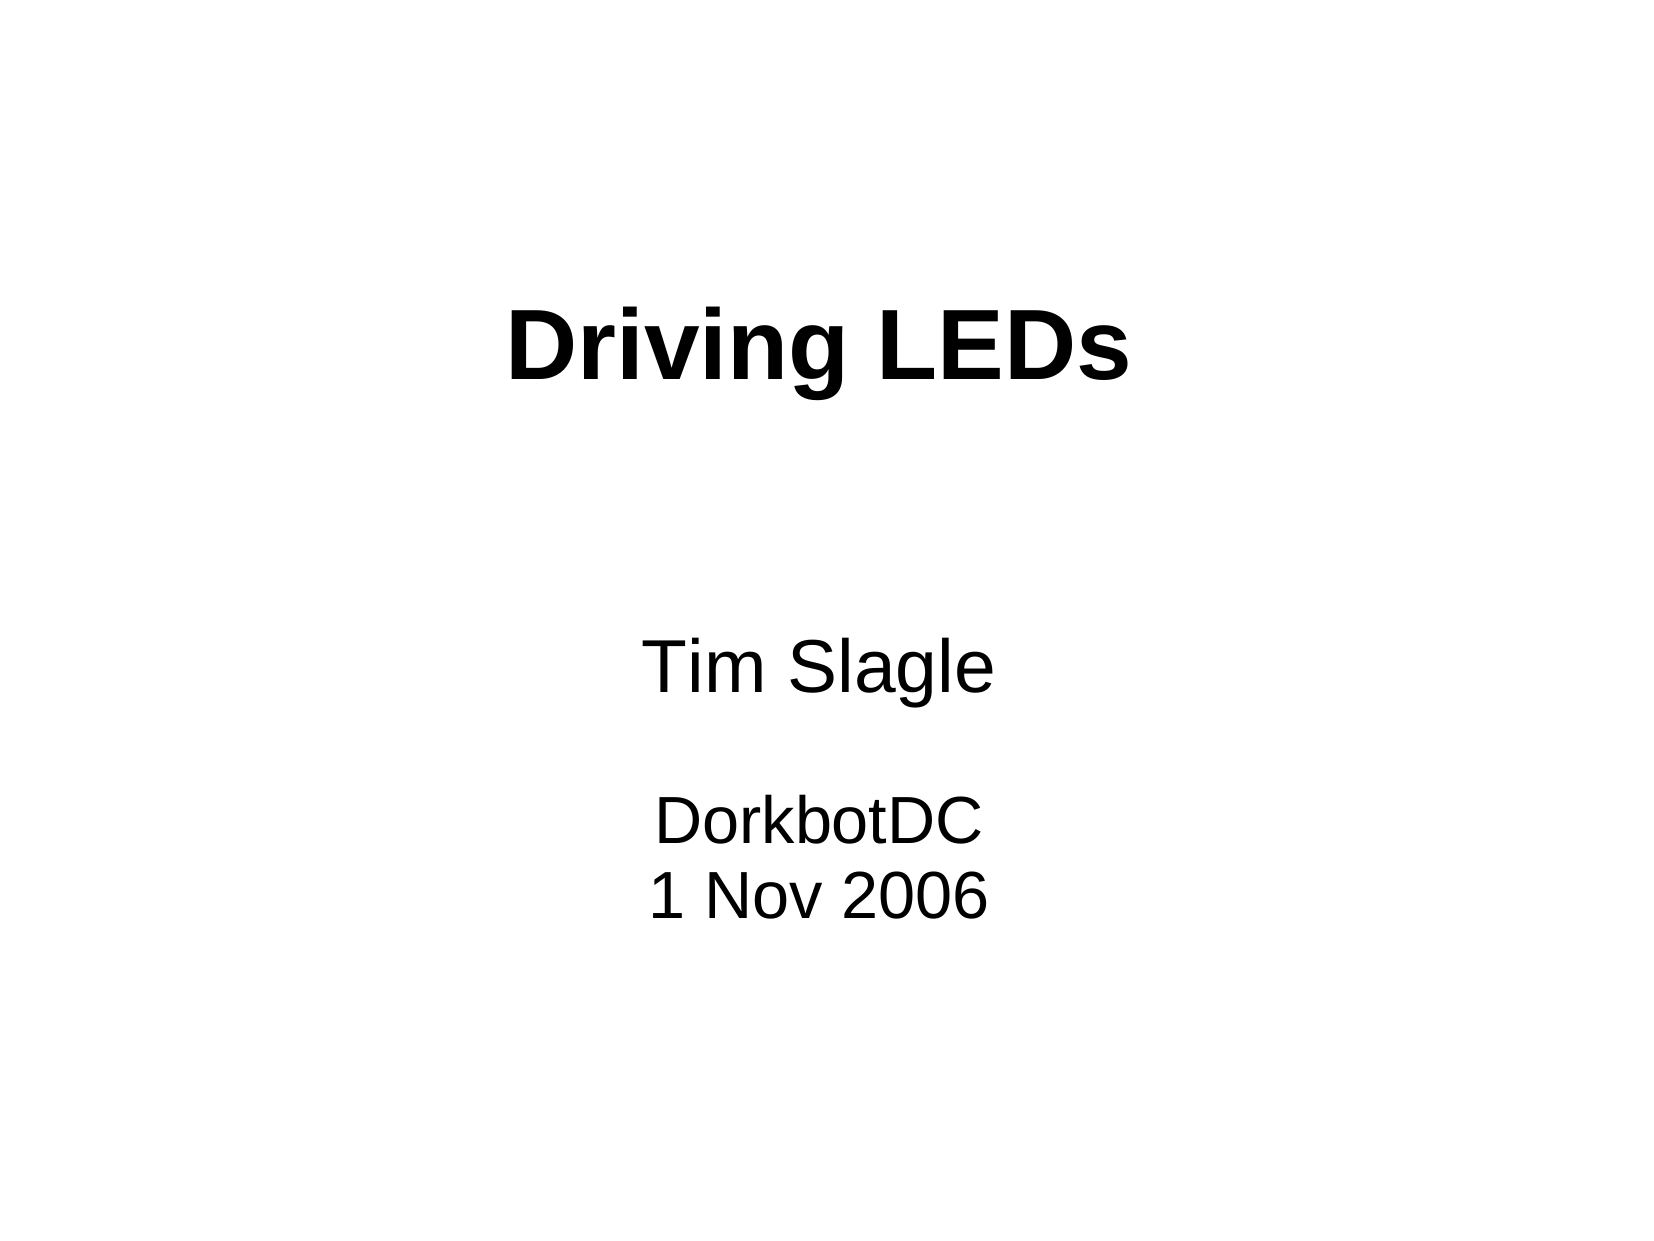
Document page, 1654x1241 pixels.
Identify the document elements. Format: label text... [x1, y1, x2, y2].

subtitle Driving LEDs Tim Slagle DorkbotDC 1 Nov 2006 [75, 208, 1564, 1013]
